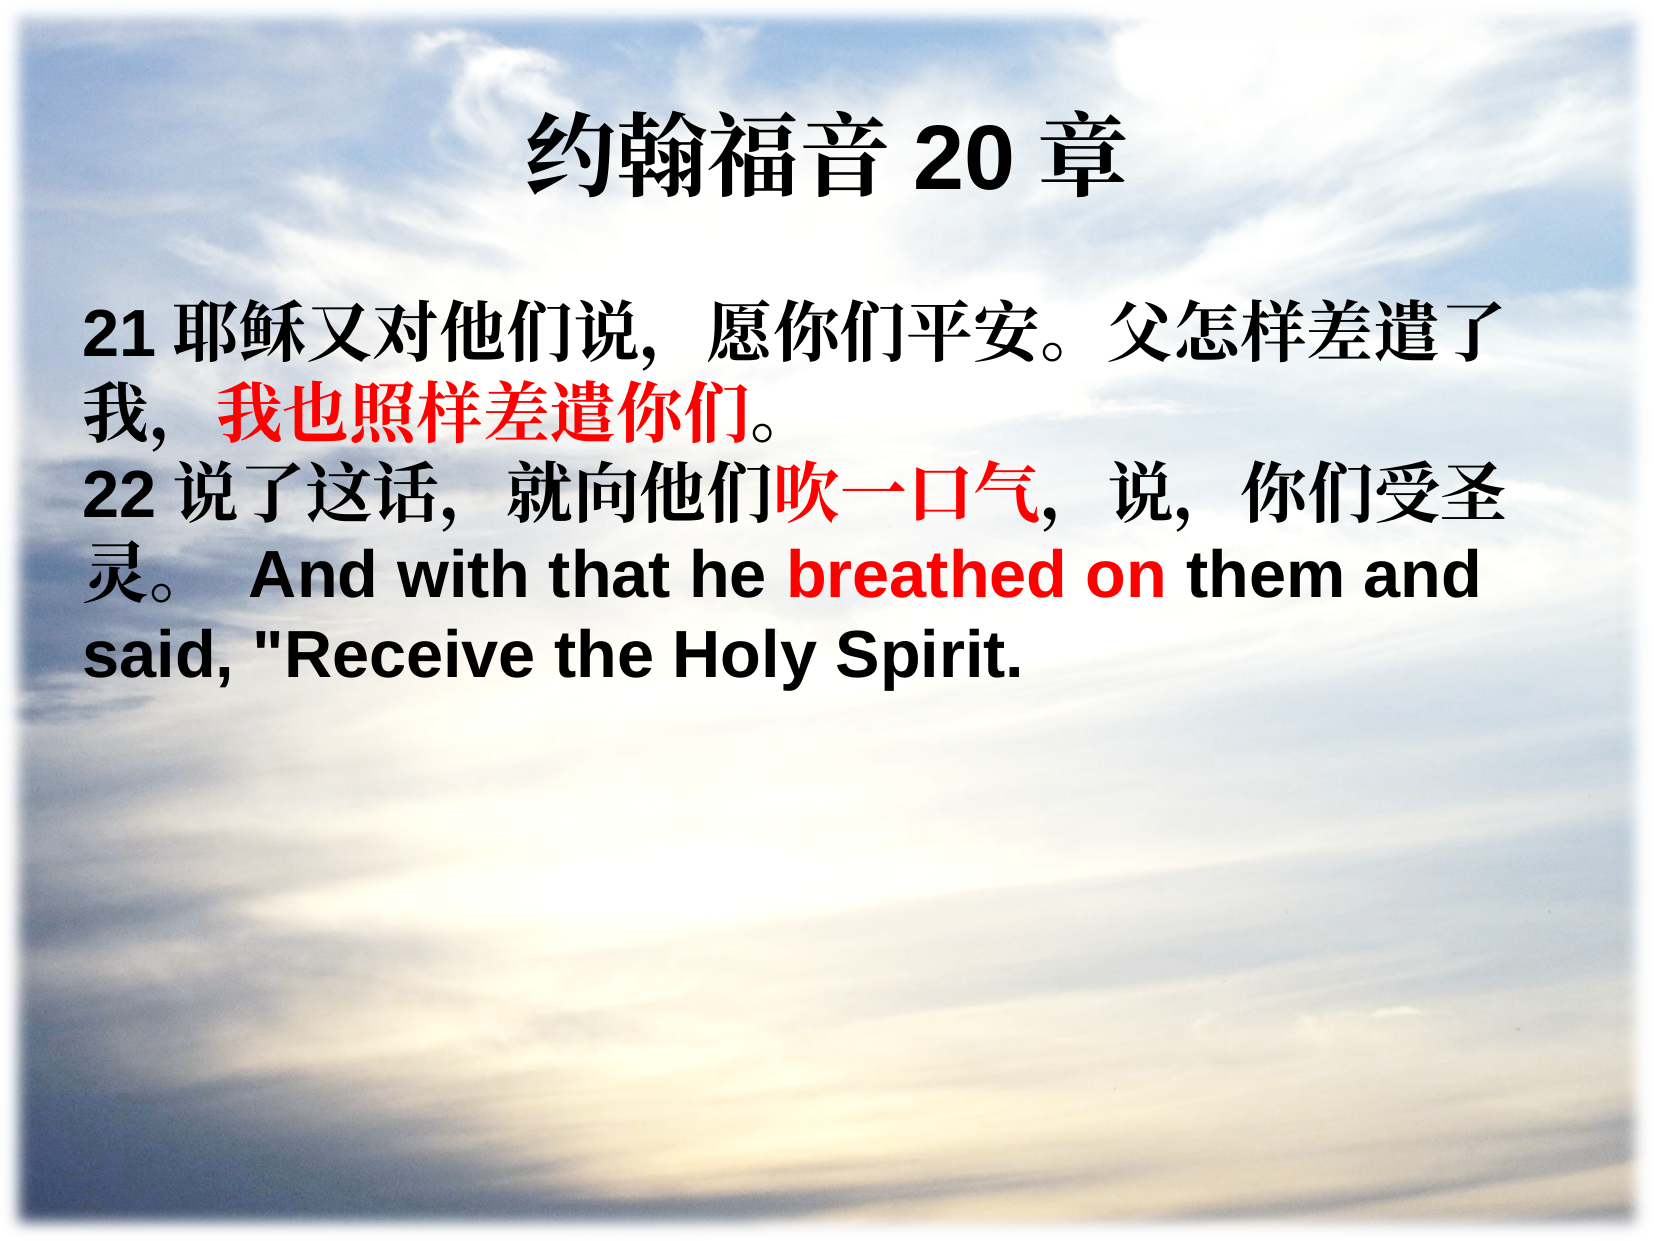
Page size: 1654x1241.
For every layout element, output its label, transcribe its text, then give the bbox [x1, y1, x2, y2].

list 21耶稣又对他们说，愿你们平安。父怎样差遣了我，我也照样差遣你们。 22说了这话，就向他们吹一口气，说，你们受圣灵。 And with that he breathed on them and said, "Receive the Holy Spirit. [82, 290, 1571, 1109]
picture [0, 0, 1654, 1241]
title 约翰福音20章 [82, 49, 1571, 257]
